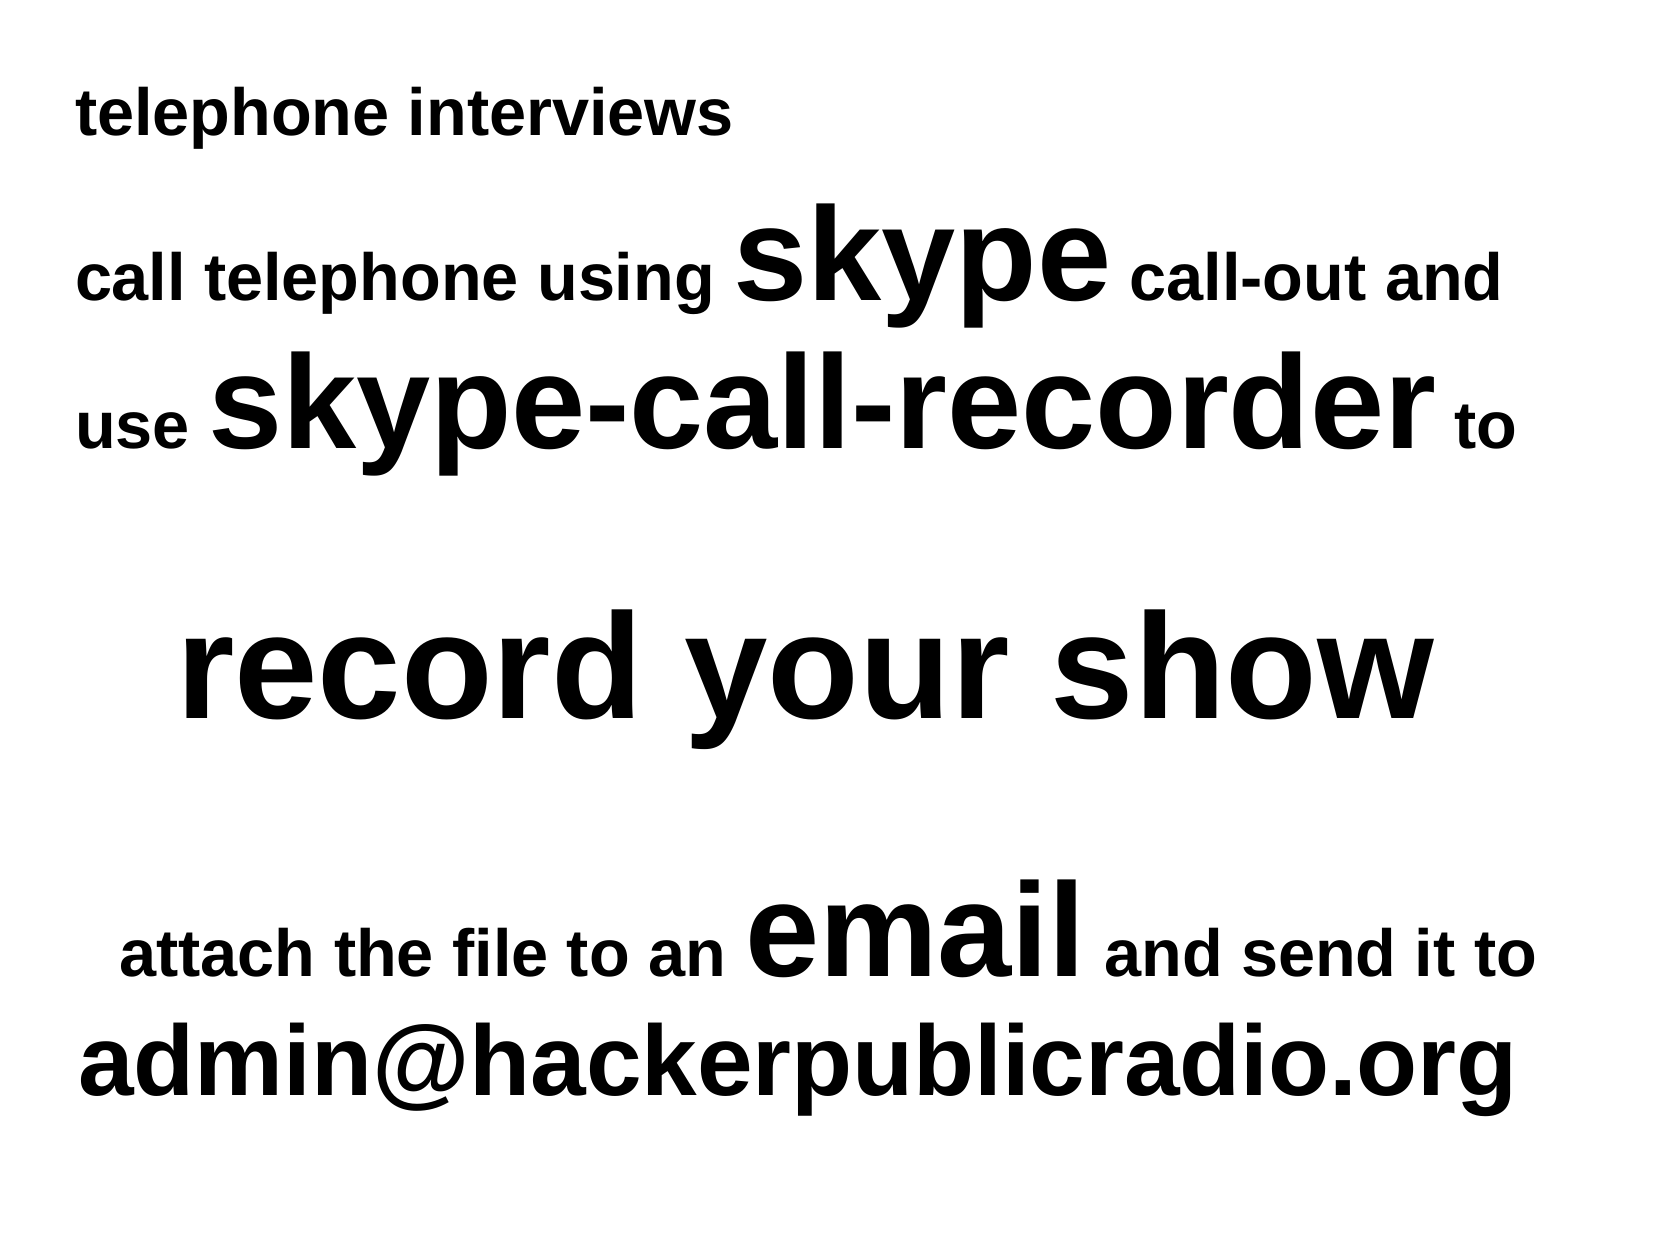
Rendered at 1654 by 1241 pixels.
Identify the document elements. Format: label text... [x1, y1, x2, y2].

list telephone interviews call telephone using skype call-out and use skype-call-recorder to record your show attach the file to an email and send it to admin@hackerpublicradio.org [75, 75, 1538, 1201]
